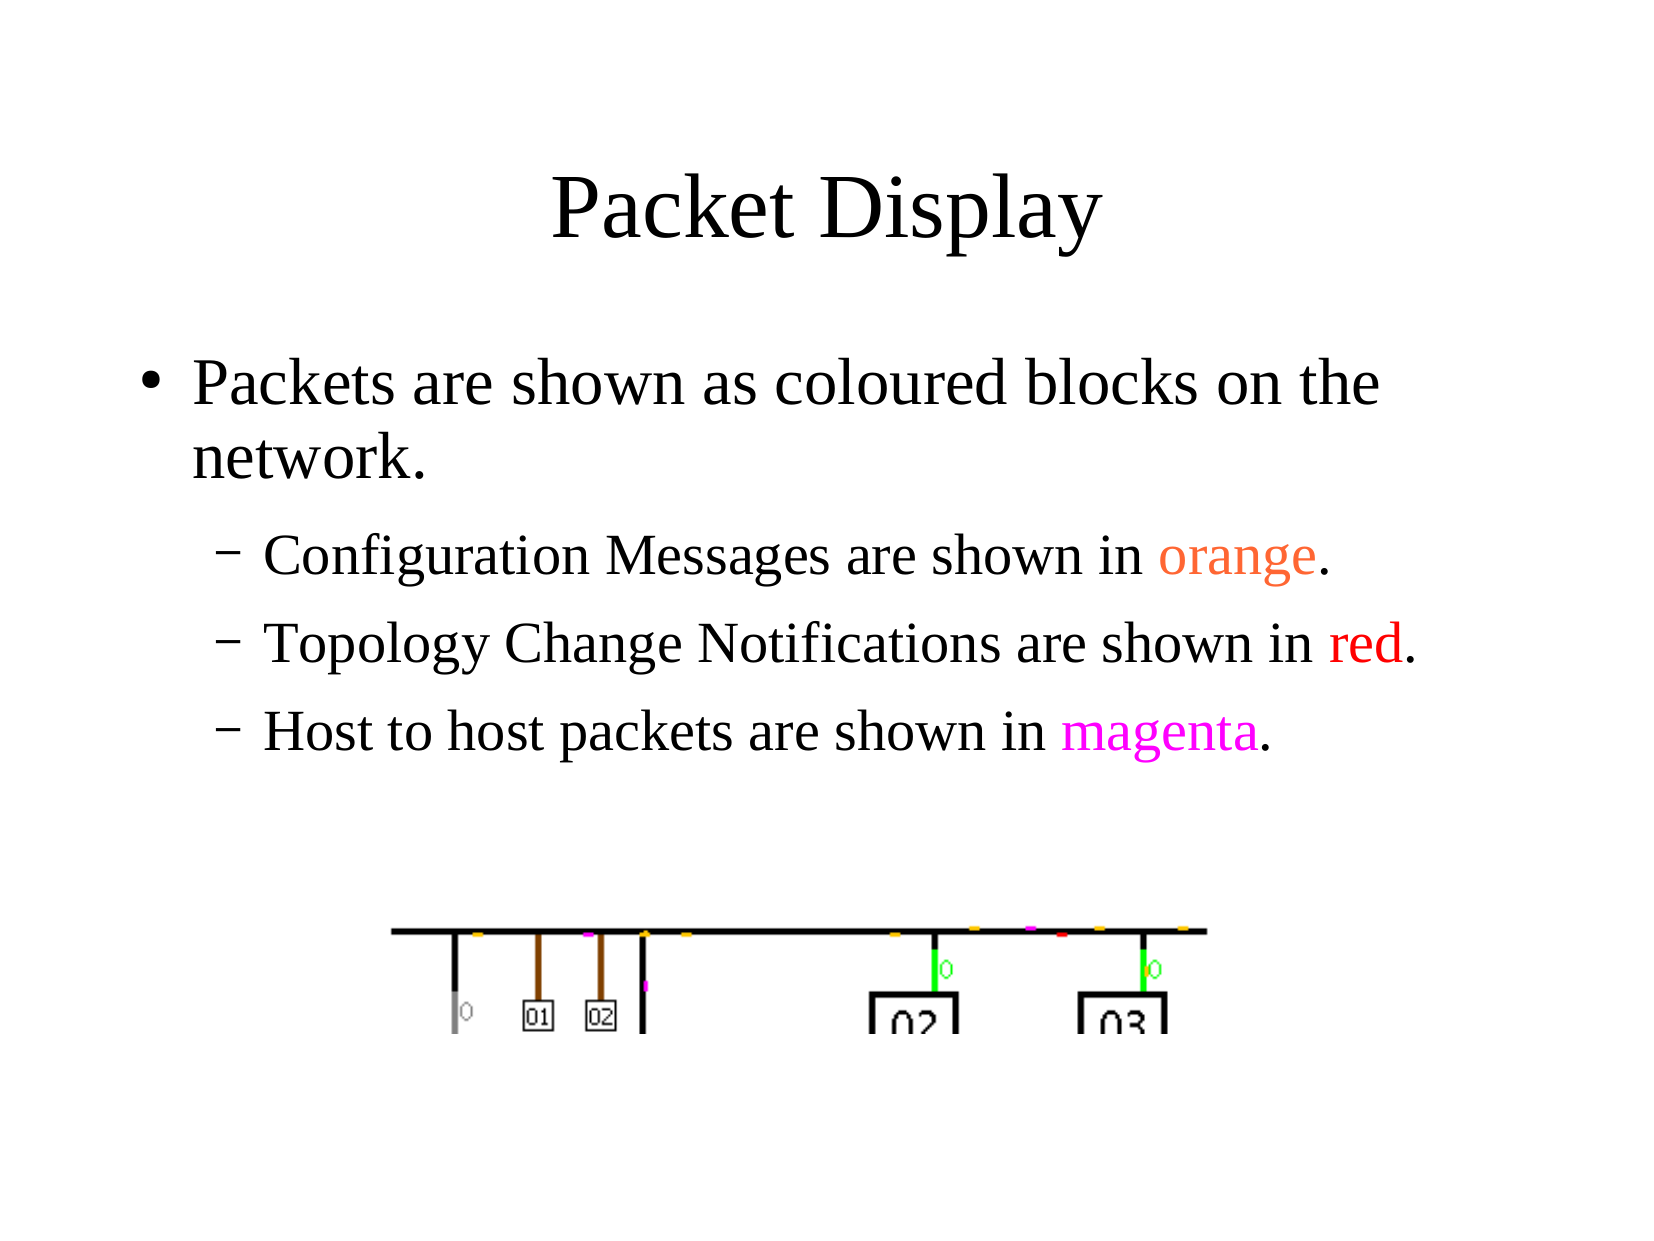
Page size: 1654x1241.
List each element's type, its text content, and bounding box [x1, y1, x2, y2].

picture [373, 910, 1241, 1034]
title Packet Display [121, 102, 1534, 311]
list Packets are shown as coloured blocks on the network. Configuration Messages are shown in orange. Topology Change Notifications are shown in red. Host to host packets are shown in magenta. [121, 344, 1565, 1127]
